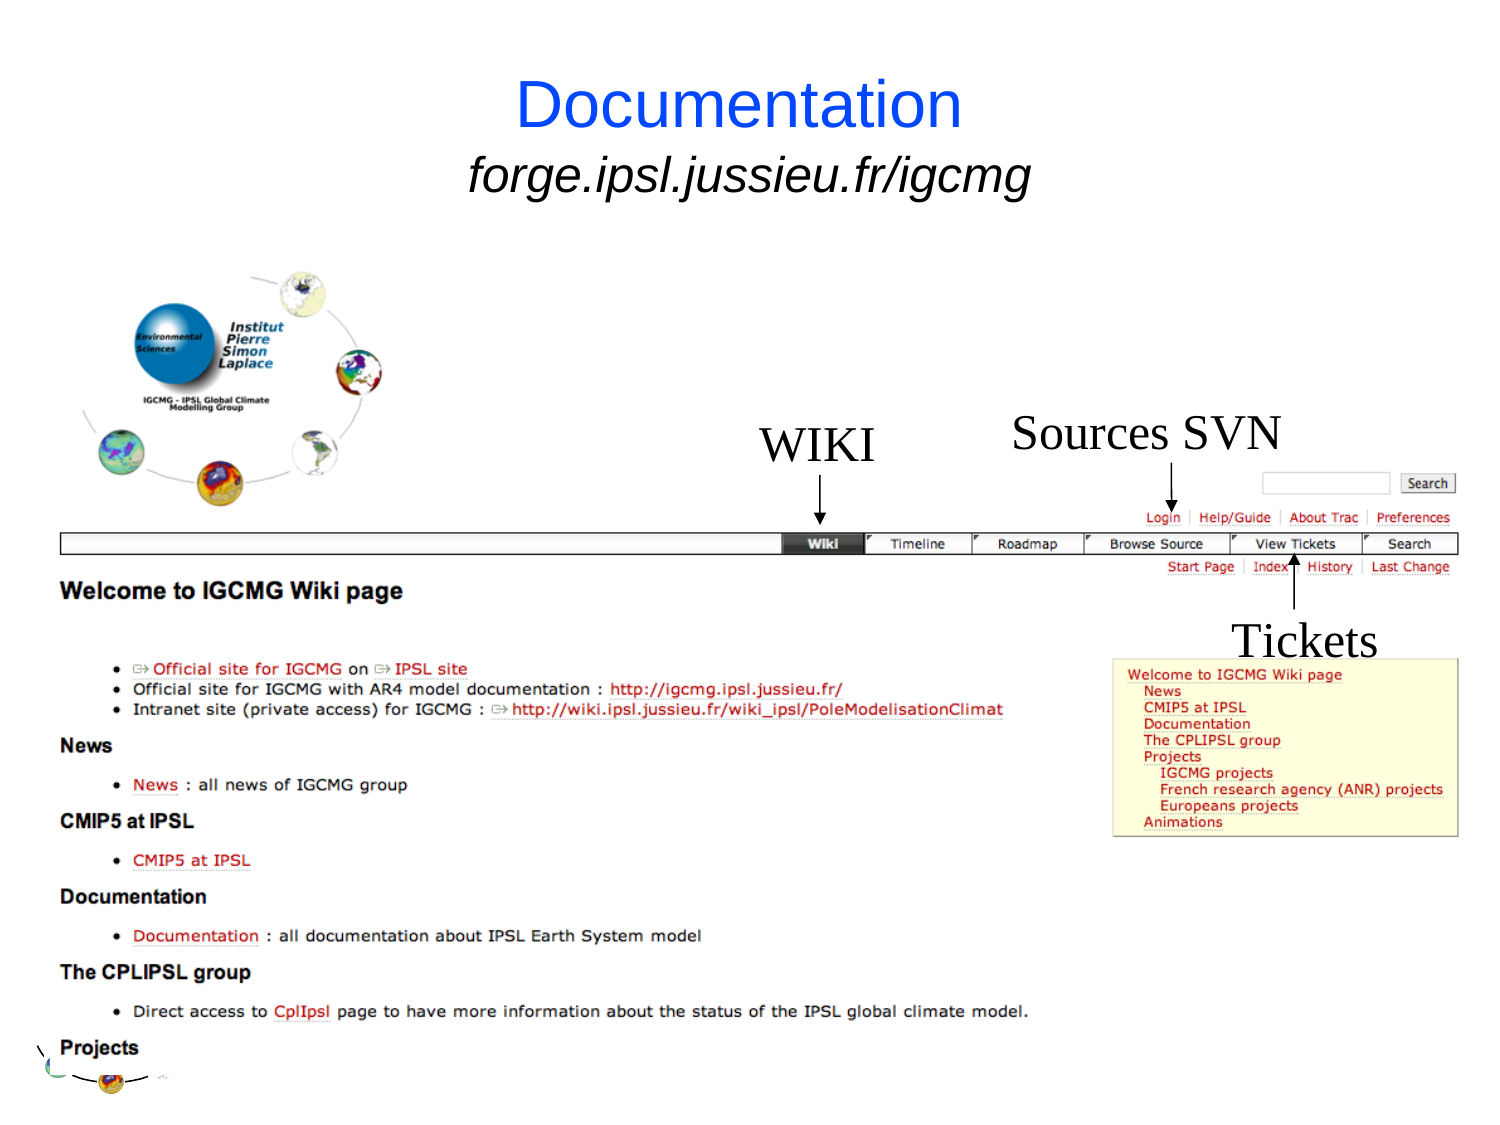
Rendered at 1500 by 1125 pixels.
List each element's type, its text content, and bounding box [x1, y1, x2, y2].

picture [44, 253, 1470, 1095]
text_box WIKI [744, 404, 892, 480]
text_box Tickets [1217, 599, 1395, 676]
text_box Sources SVN [997, 391, 1298, 468]
text_box Documentation forge.ipsl.jussieu.fr/igcmg [75, 45, 1426, 233]
